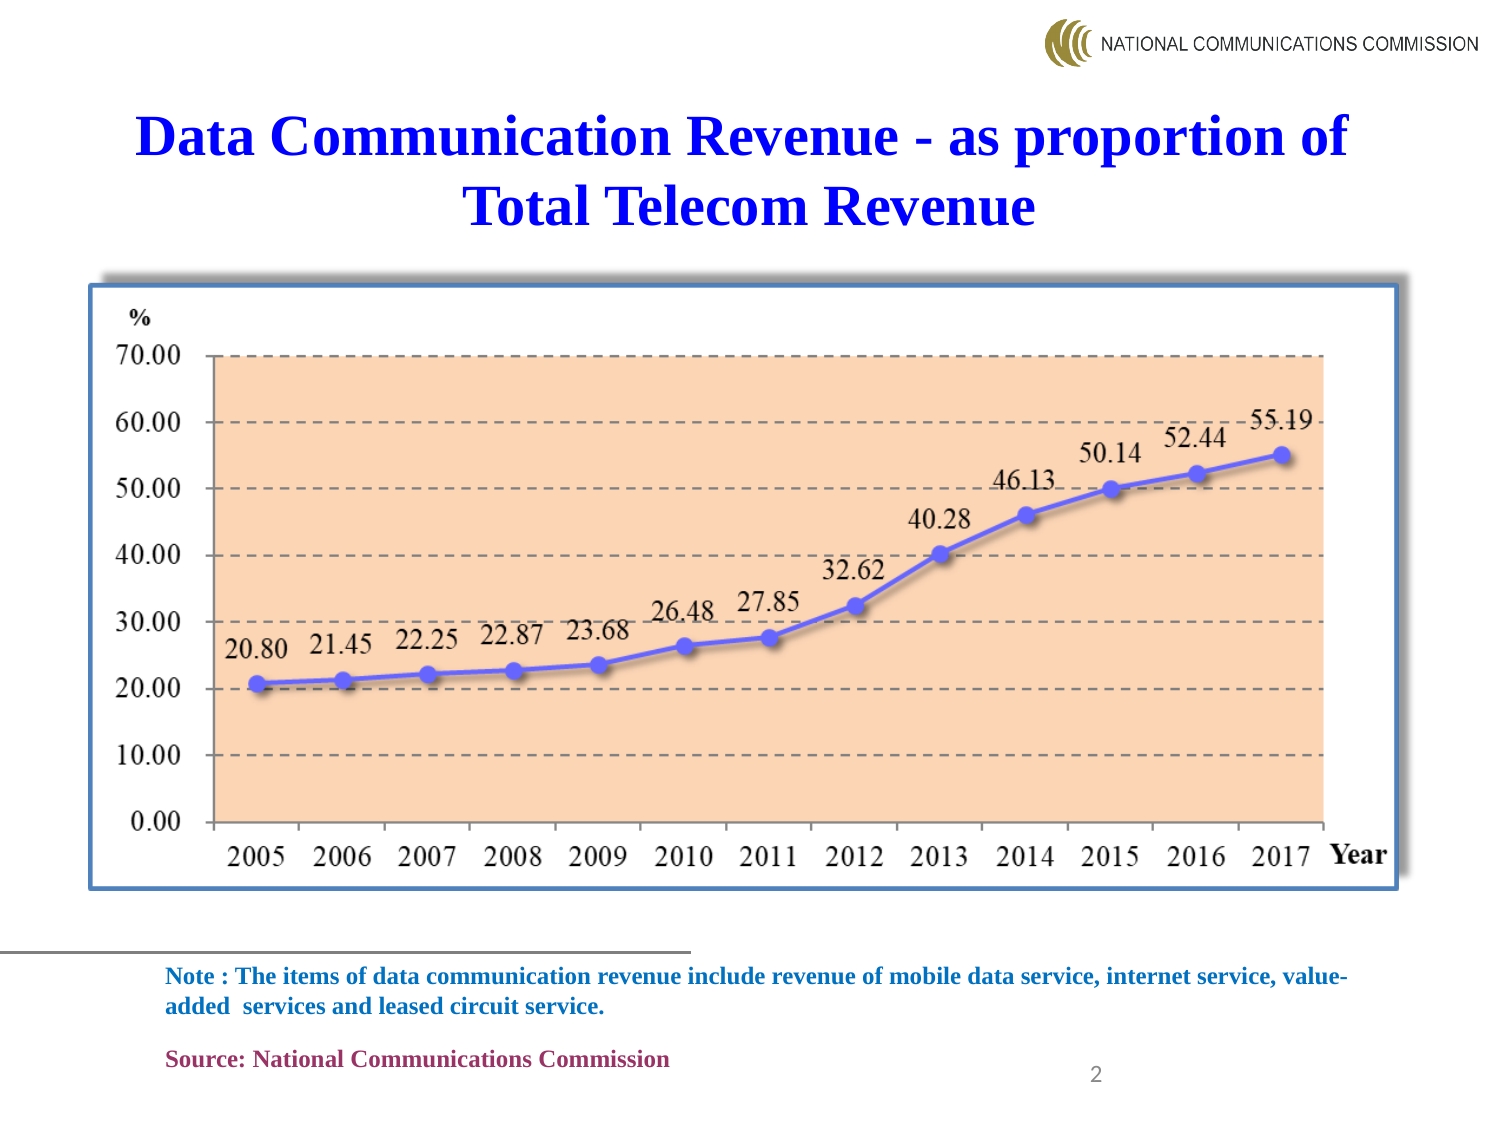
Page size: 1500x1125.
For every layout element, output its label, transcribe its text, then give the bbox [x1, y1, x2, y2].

text_box Note : The items of data communication revenue include revenue of mobile data service, internet service, value-added services and leased circuit service. [0, 952, 1424, 1029]
picture [1045, 19, 1479, 67]
picture [88, 264, 1419, 891]
text_box 2 [1074, 1042, 1426, 1103]
text_box Source: National Communications Commission [0, 1035, 703, 1081]
text_box Data Communication Revenue - as proportion of Total Telecom Revenue [0, 90, 1500, 216]
